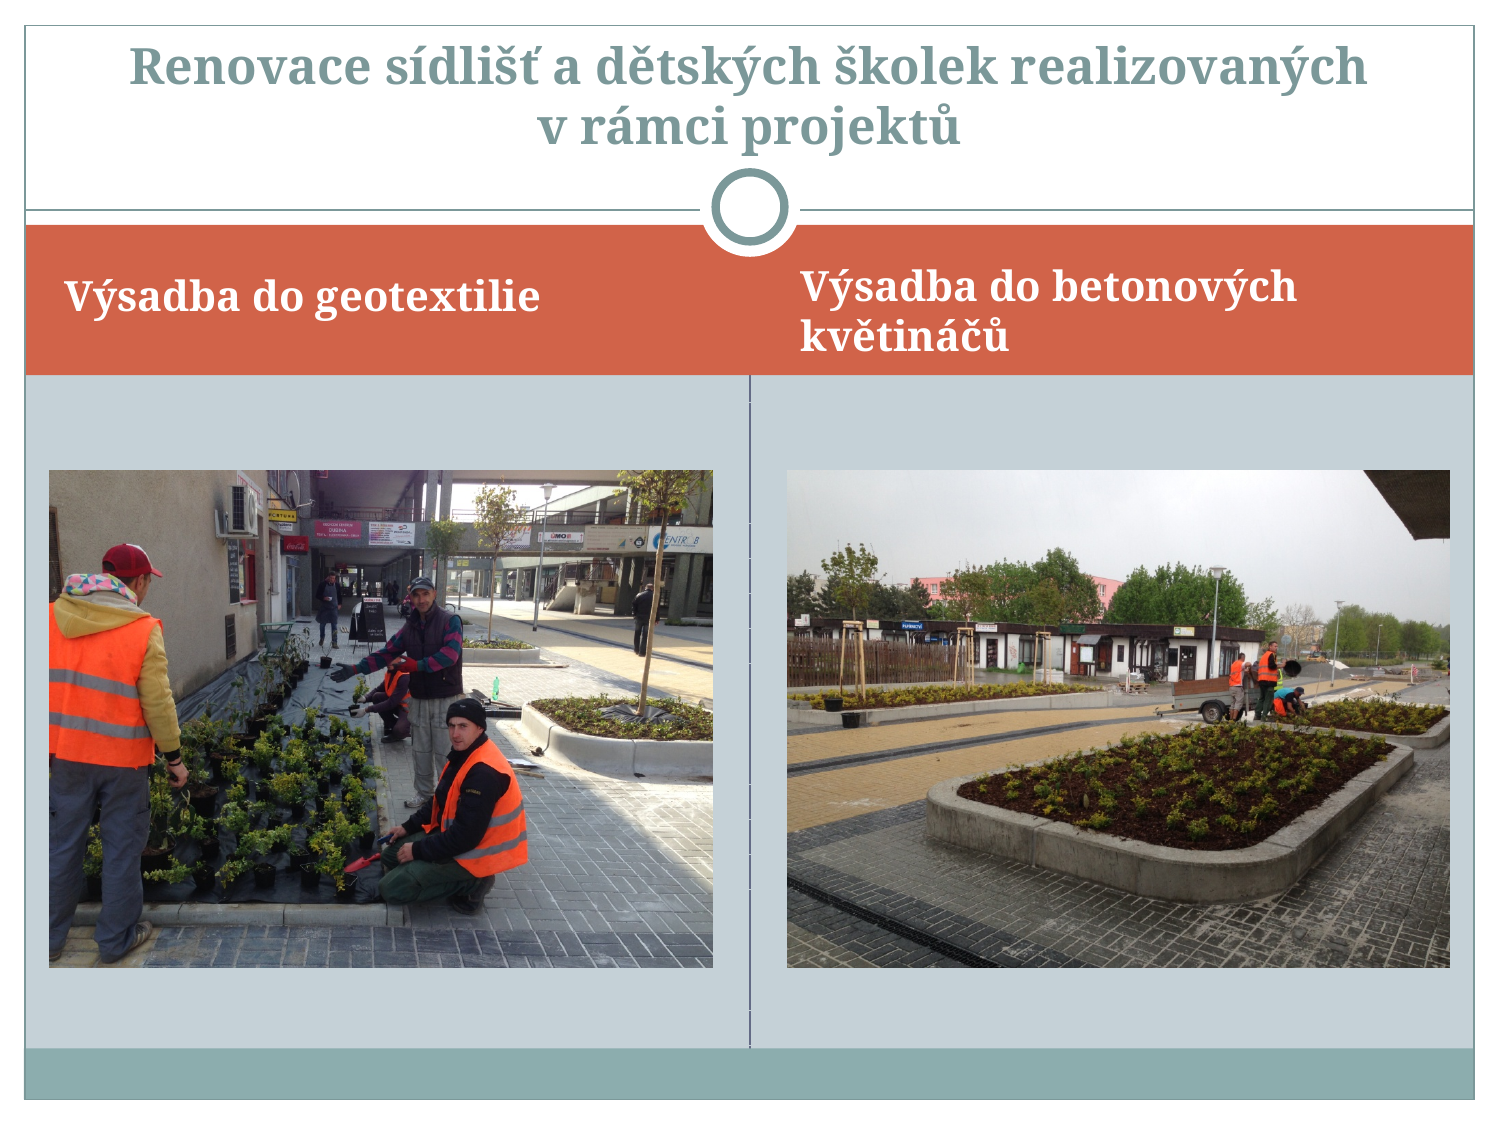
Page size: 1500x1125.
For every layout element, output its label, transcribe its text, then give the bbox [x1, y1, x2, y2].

list Výsadba do geotextilie [49, 219, 713, 371]
picture [787, 470, 1450, 968]
title Renovace sídlišť a dětských školek realizovaných v rámci projektů [49, 37, 1450, 162]
list Výsadba do betonových květináčů [785, 249, 1449, 370]
picture [49, 470, 713, 968]
